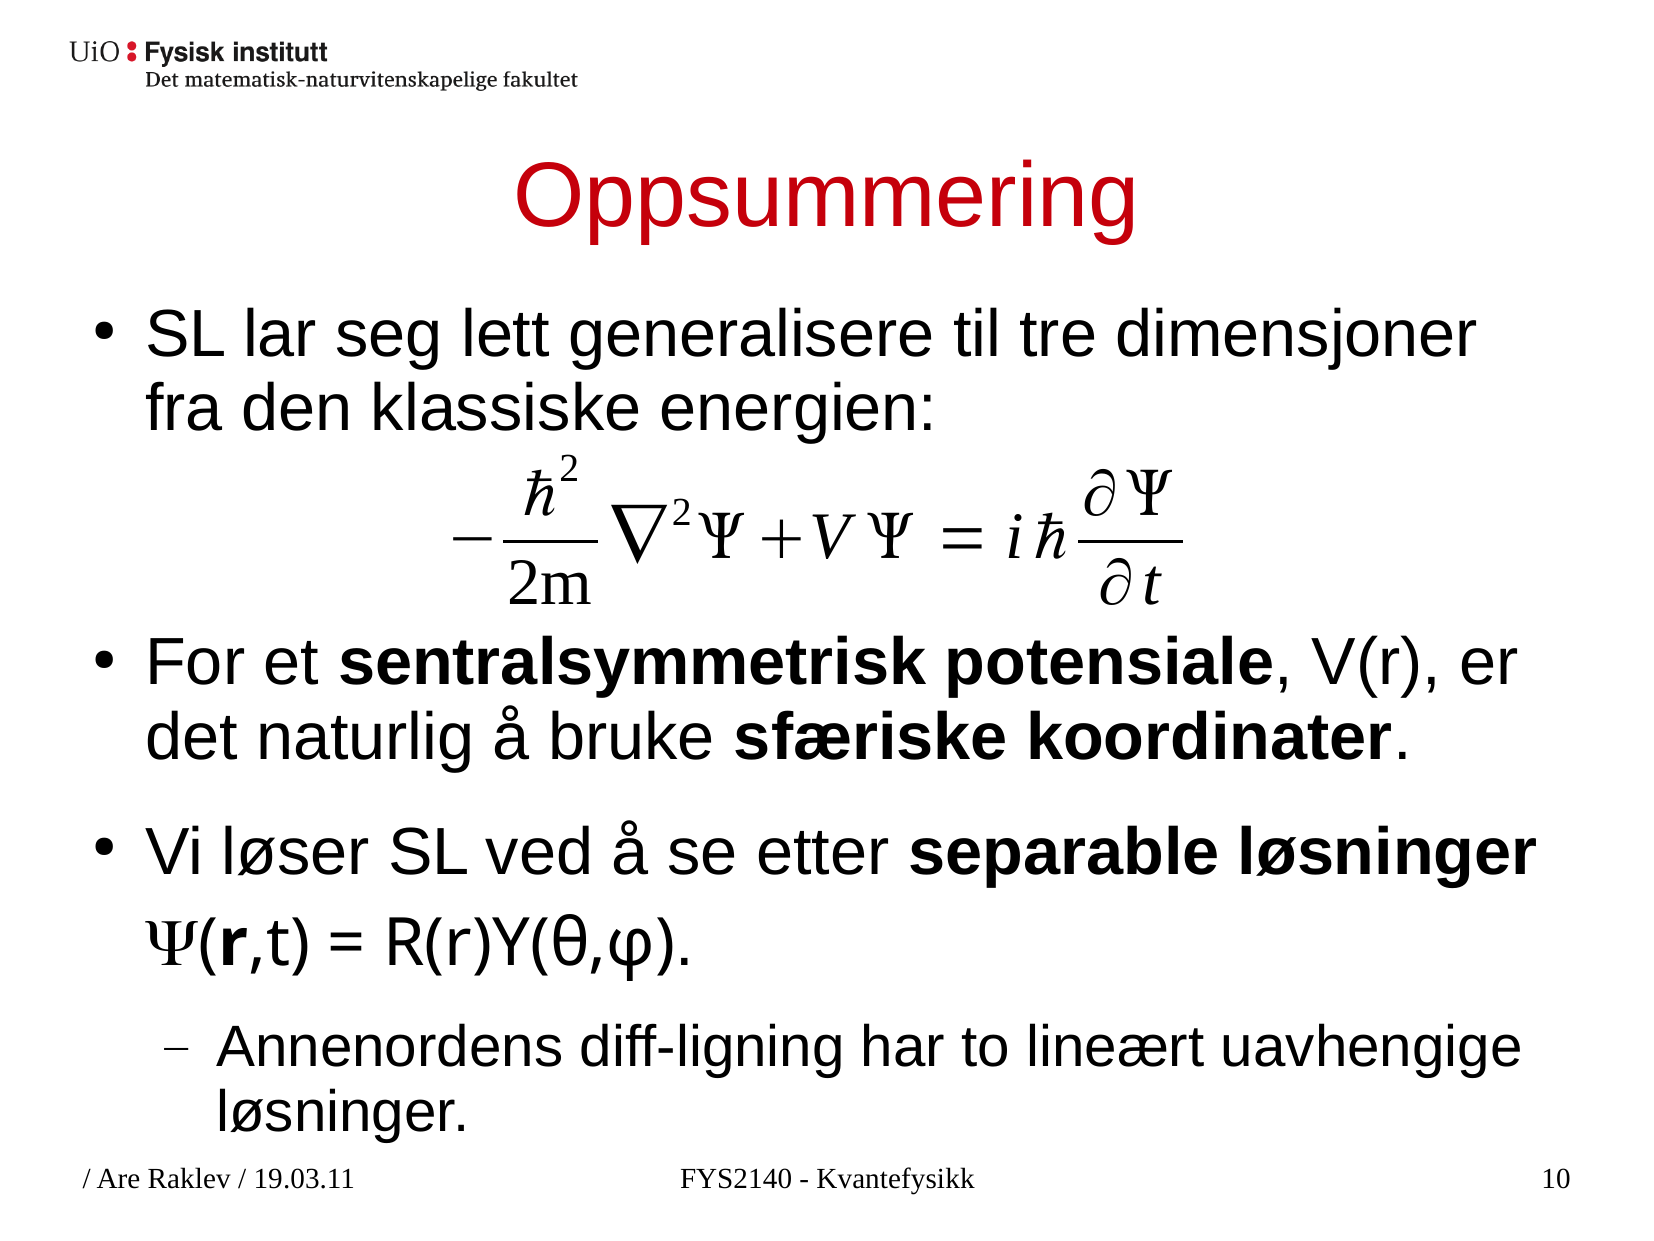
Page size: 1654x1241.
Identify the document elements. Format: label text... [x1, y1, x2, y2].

title Oppsummering [82, 90, 1571, 298]
chart [440, 446, 1193, 619]
list SL lar seg lett generalisere til tre dimensjoner fra den klassiske energien: For et sentralsymmetrisk potensiale, V(r), er det naturlig å bruke sfæriske koordinater. Vi løser SL ved å se etter separable løsninger Ψ(r,t) = R(r)Y(θ,φ). Annenordens diff-ligning har to lineært uavhengige løsninger. [74, 295, 1567, 1121]
picture [68, 37, 581, 93]
